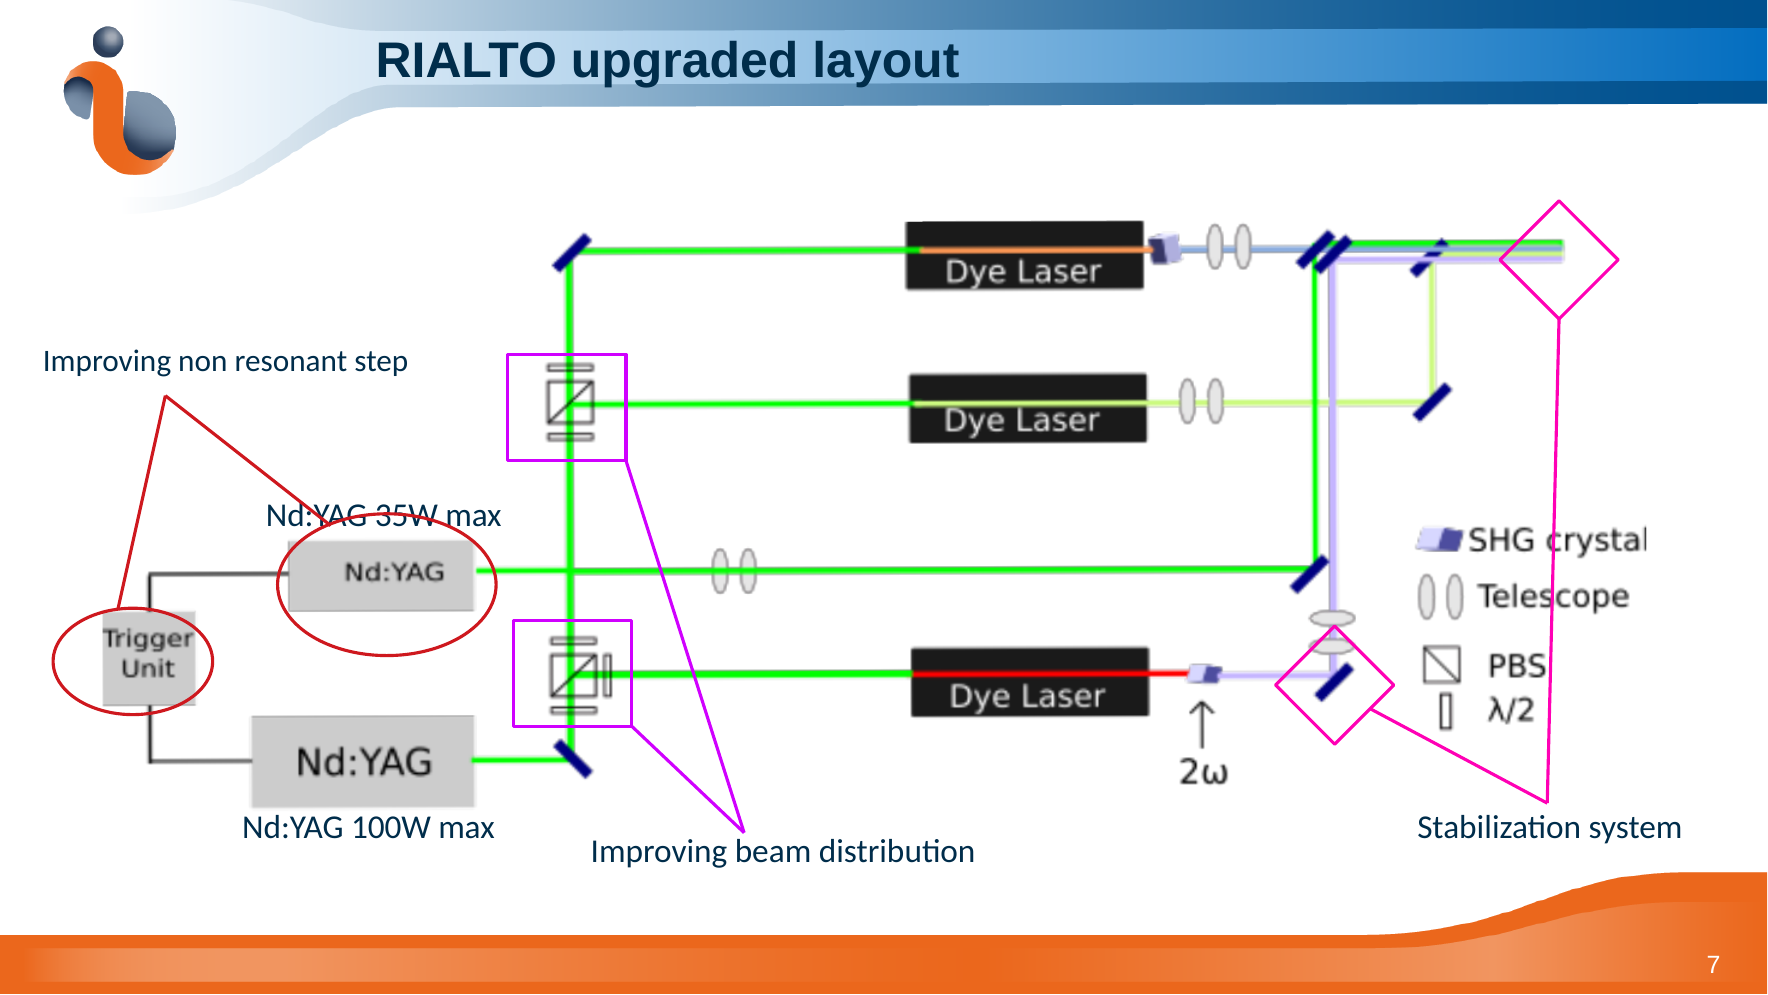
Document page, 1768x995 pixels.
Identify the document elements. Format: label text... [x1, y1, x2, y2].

list Improving beam distribution [519, 838, 1063, 892]
list Nd:YAG 100W max [171, 832, 550, 869]
list Improving non resonant step [0, 348, 414, 402]
picture [55, 610, 211, 713]
picture [0, 0, 1768, 994]
title RIALTO upgraded layout [375, 24, 1309, 96]
picture [280, 516, 494, 653]
list Stabilization system [1346, 815, 1725, 869]
